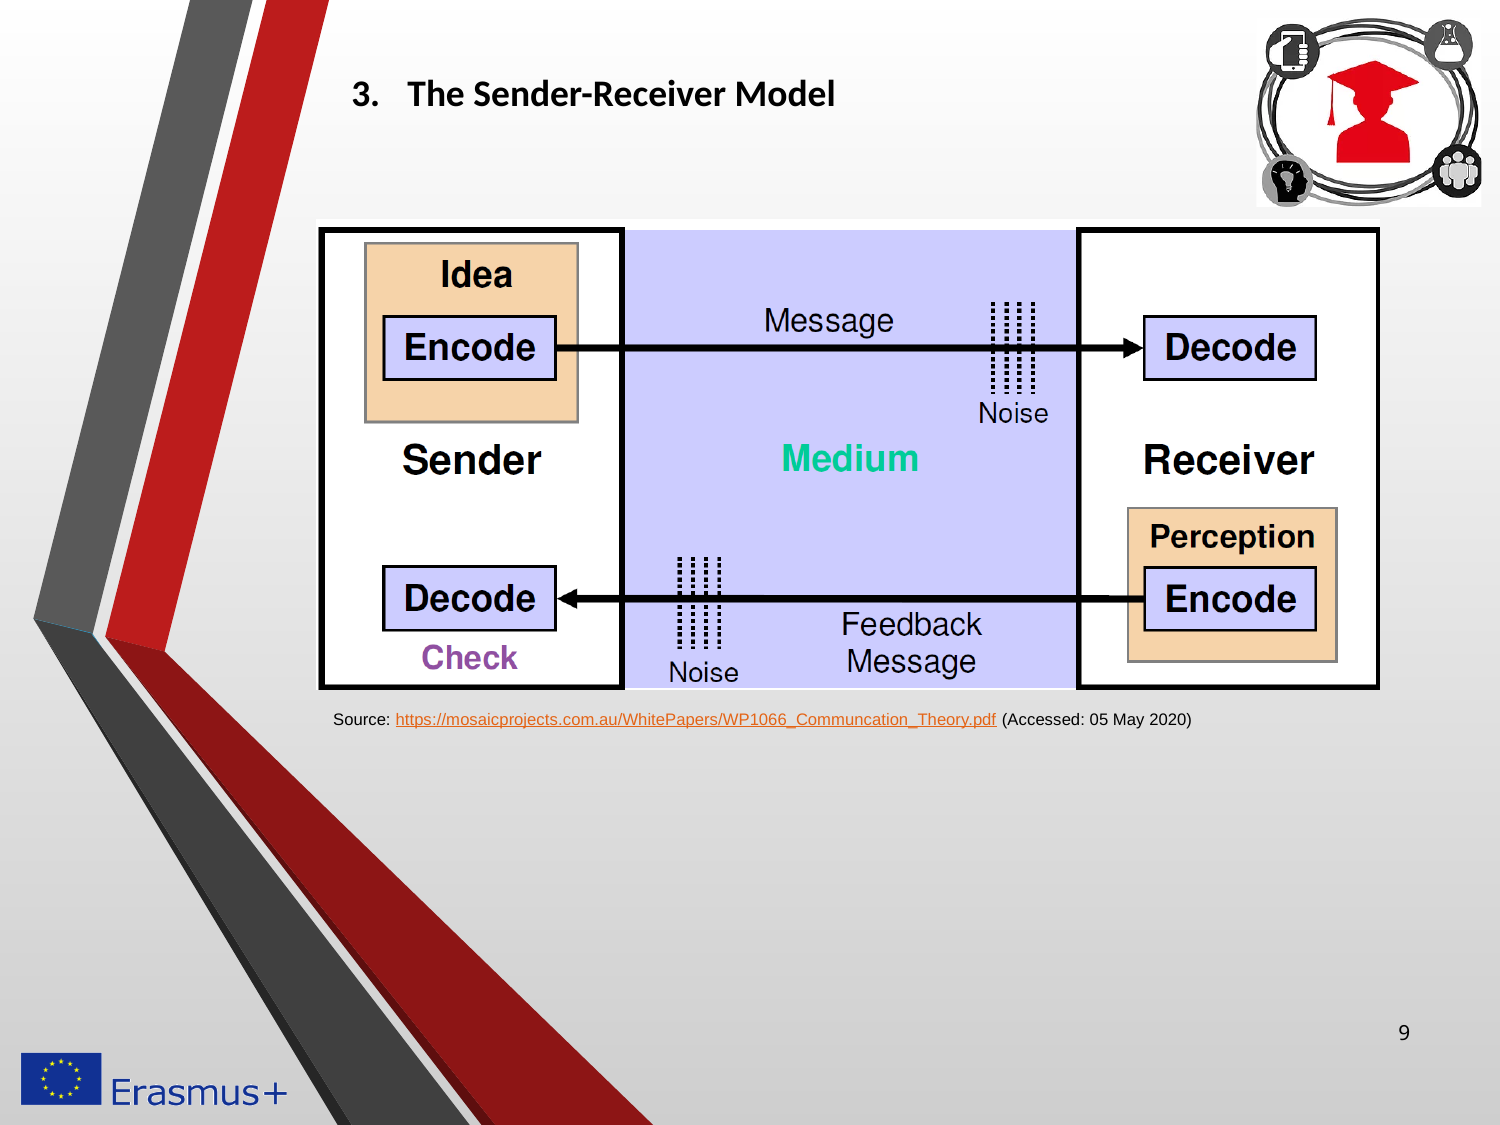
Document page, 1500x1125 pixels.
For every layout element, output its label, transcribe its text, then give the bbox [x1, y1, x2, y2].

text_box Source: https://mosaicprojects.com.au/WhitePapers/WP1066_Communcation_Theory.pdf (Accessed: 05 May 2020) [318, 701, 1233, 737]
picture [316, 219, 1380, 690]
slide_number <numer> [1357, 1003, 1425, 1064]
text_box The Sender-Receiver Model [336, 61, 1247, 122]
picture [5, 1037, 302, 1120]
picture [1256, 18, 1482, 207]
chart [1257, 19, 1483, 209]
